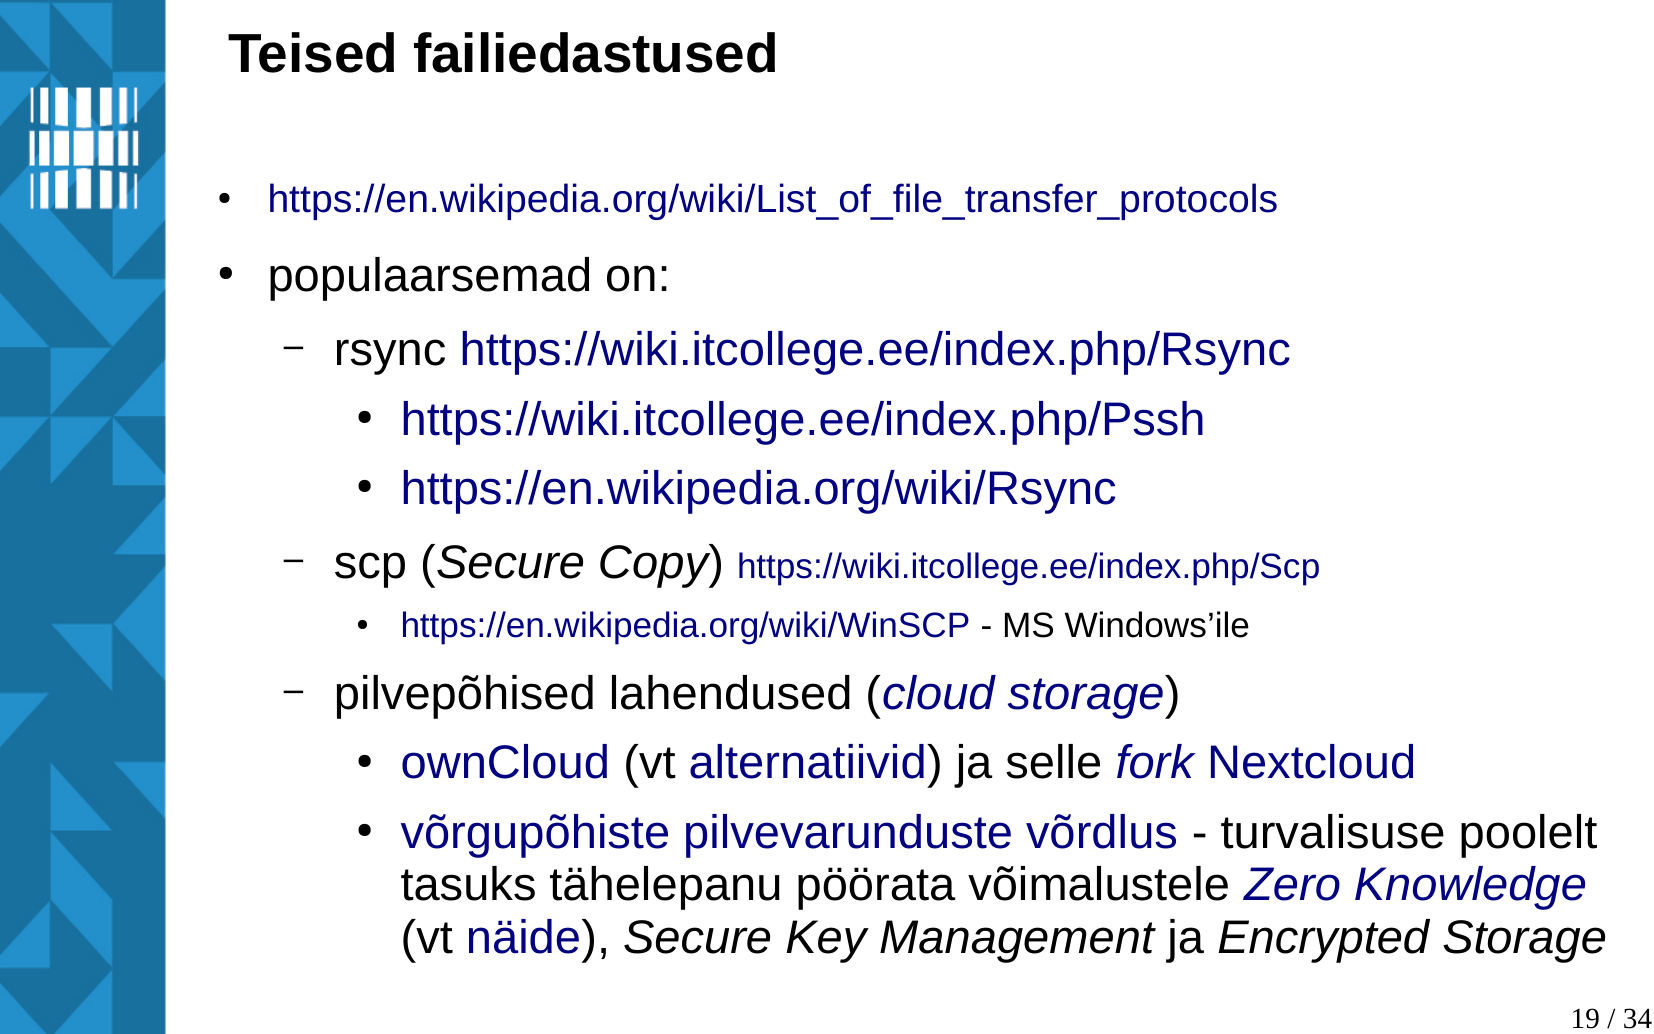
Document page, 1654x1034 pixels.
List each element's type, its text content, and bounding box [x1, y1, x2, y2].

list https://en.wikipedia.org/wiki/List_of_file_transfer_protocols populaarsemad on: rsync https://wiki.itcollege.ee/index.php/Rsync https://wiki.itcollege.ee/index.php/Pssh https://en.wikipedia.org/wiki/Rsync scp (Secure Copy) https://wiki.itcollege.ee/index.php/Scp https://en.wikipedia.org/wiki/WinSCP - MS Windows’ile pilvepõhised lahendused (cloud storage) ownCloud (vt alternatiivid) ja selle fork Nextcloud võrgupõhiste pilvevarunduste võrdlus - turvalisuse poolelt tasuks tähelepanu pöörata võimalustele Zero Knowledge (vt näide), Secure Key Management ja Encrypted Storage [200, 177, 1625, 1004]
title Teised failiedastused [228, 11, 1565, 95]
